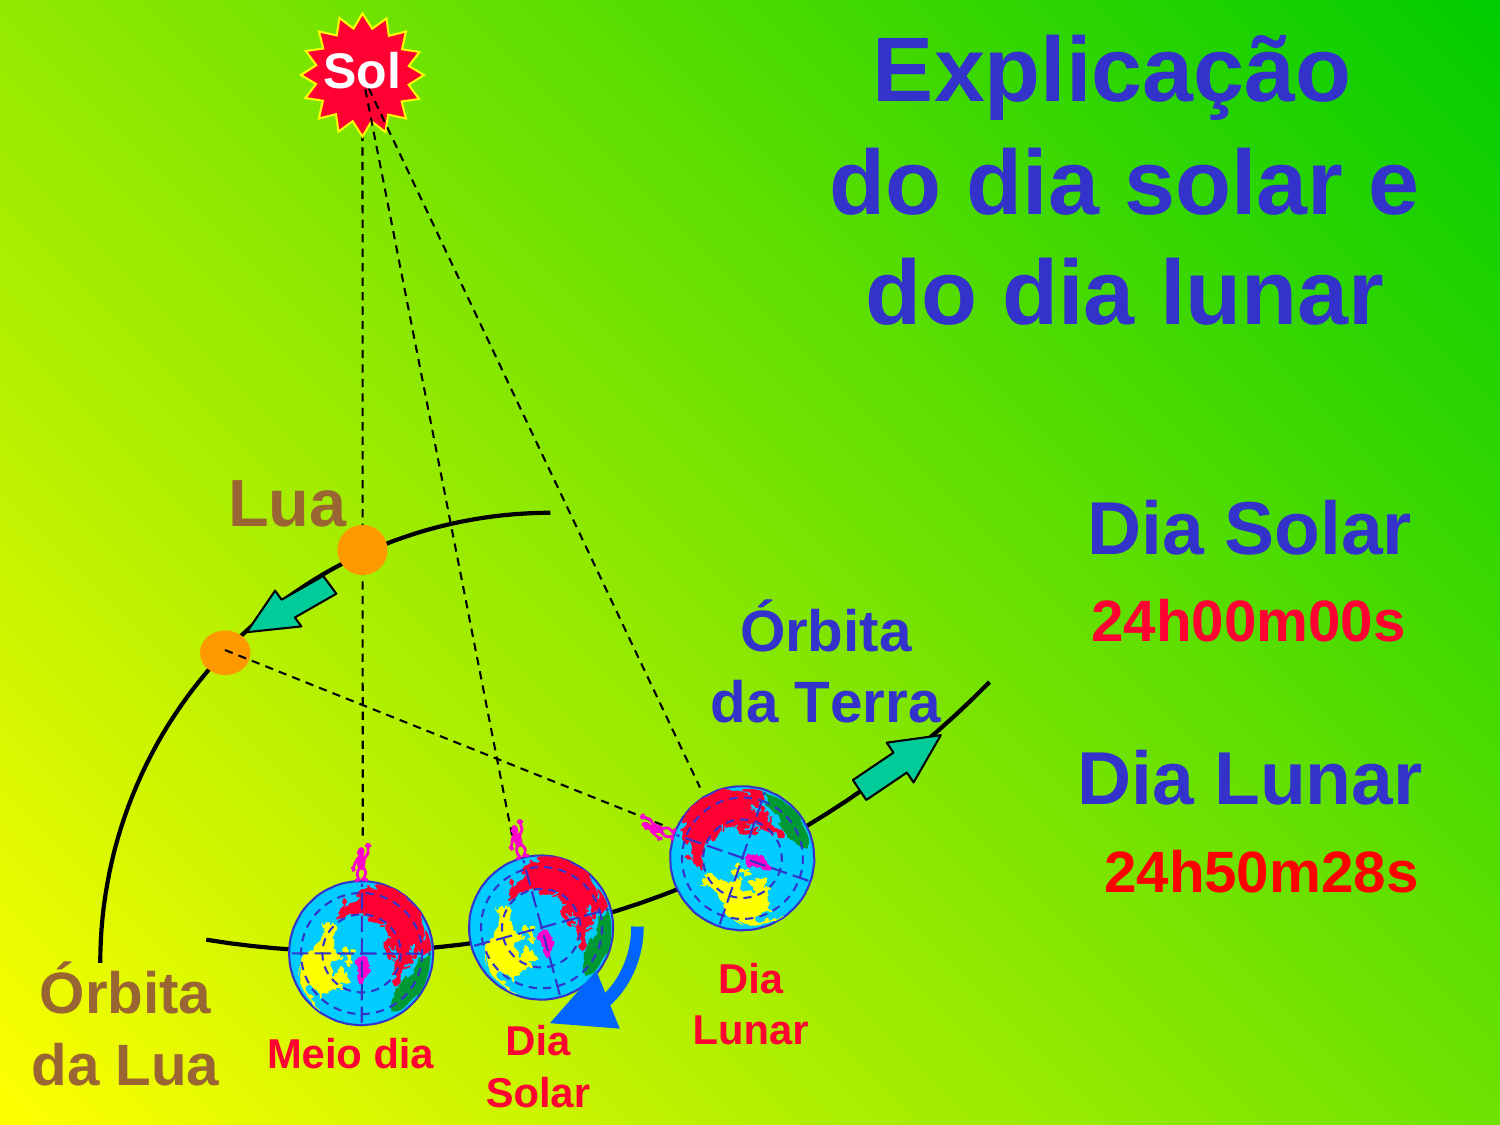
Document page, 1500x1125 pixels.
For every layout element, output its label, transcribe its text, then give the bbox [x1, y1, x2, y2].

title Dia Solar 24h00m00s Dia Lunar 24h50m28s [1012, 412, 1488, 988]
text_box [318, 108, 406, 137]
text_box [289, 844, 434, 1022]
text_box Dia Lunar [677, 947, 824, 1061]
text_box [417, 70, 424, 80]
text_box Dia Solar [470, 1009, 606, 1124]
text_box [200, 631, 250, 674]
text_box Meio dia [251, 1022, 449, 1086]
text_box [338, 526, 387, 574]
text_box [469, 819, 613, 1000]
text_box Explicação do dia solar e do dia lunar [737, 9, 1488, 351]
text_box Lua [213, 457, 363, 550]
text_box [336, 13, 389, 34]
text_box [301, 70, 308, 80]
text_box Sol [308, 34, 417, 108]
text_box [640, 786, 815, 931]
text_box Órbita da Lua [16, 952, 235, 1105]
text_box Órbita da Terra [695, 589, 957, 743]
